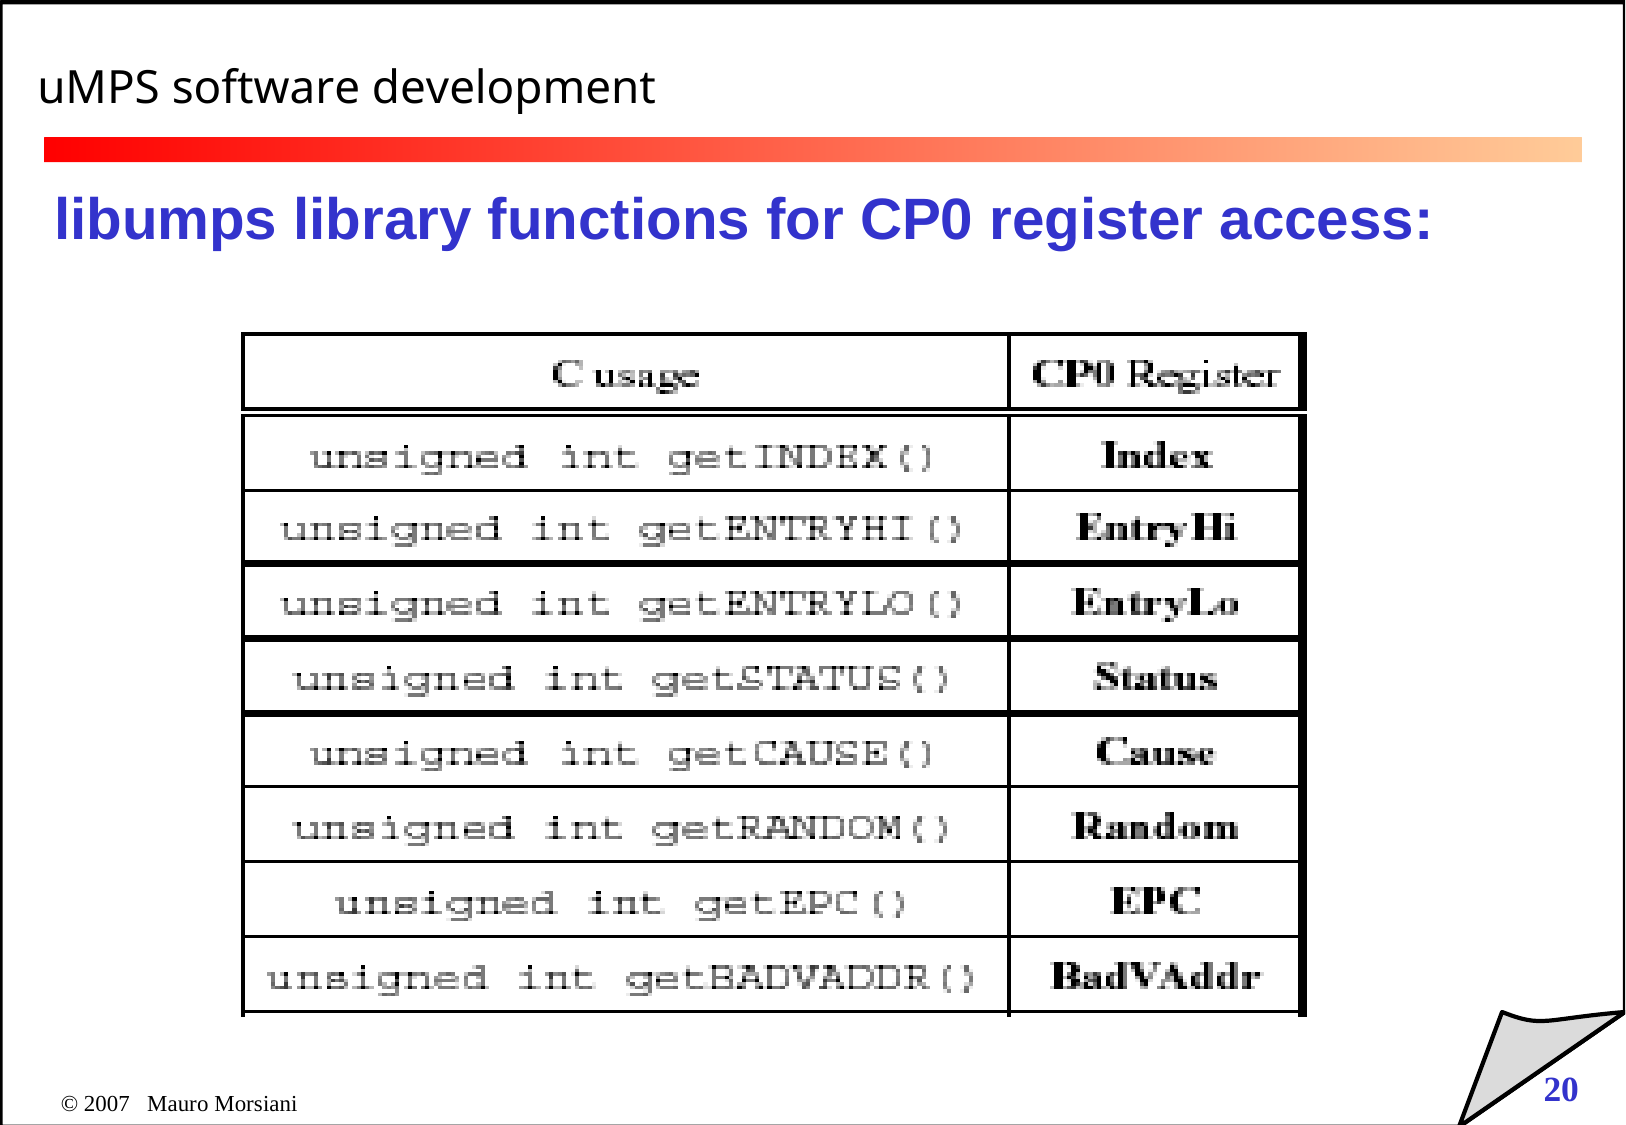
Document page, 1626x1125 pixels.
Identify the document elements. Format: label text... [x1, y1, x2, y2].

list libumps library functions for CP0 register access: [54, 187, 1557, 492]
picture [233, 492, 1320, 1017]
title uMPS software development [37, 44, 1587, 130]
